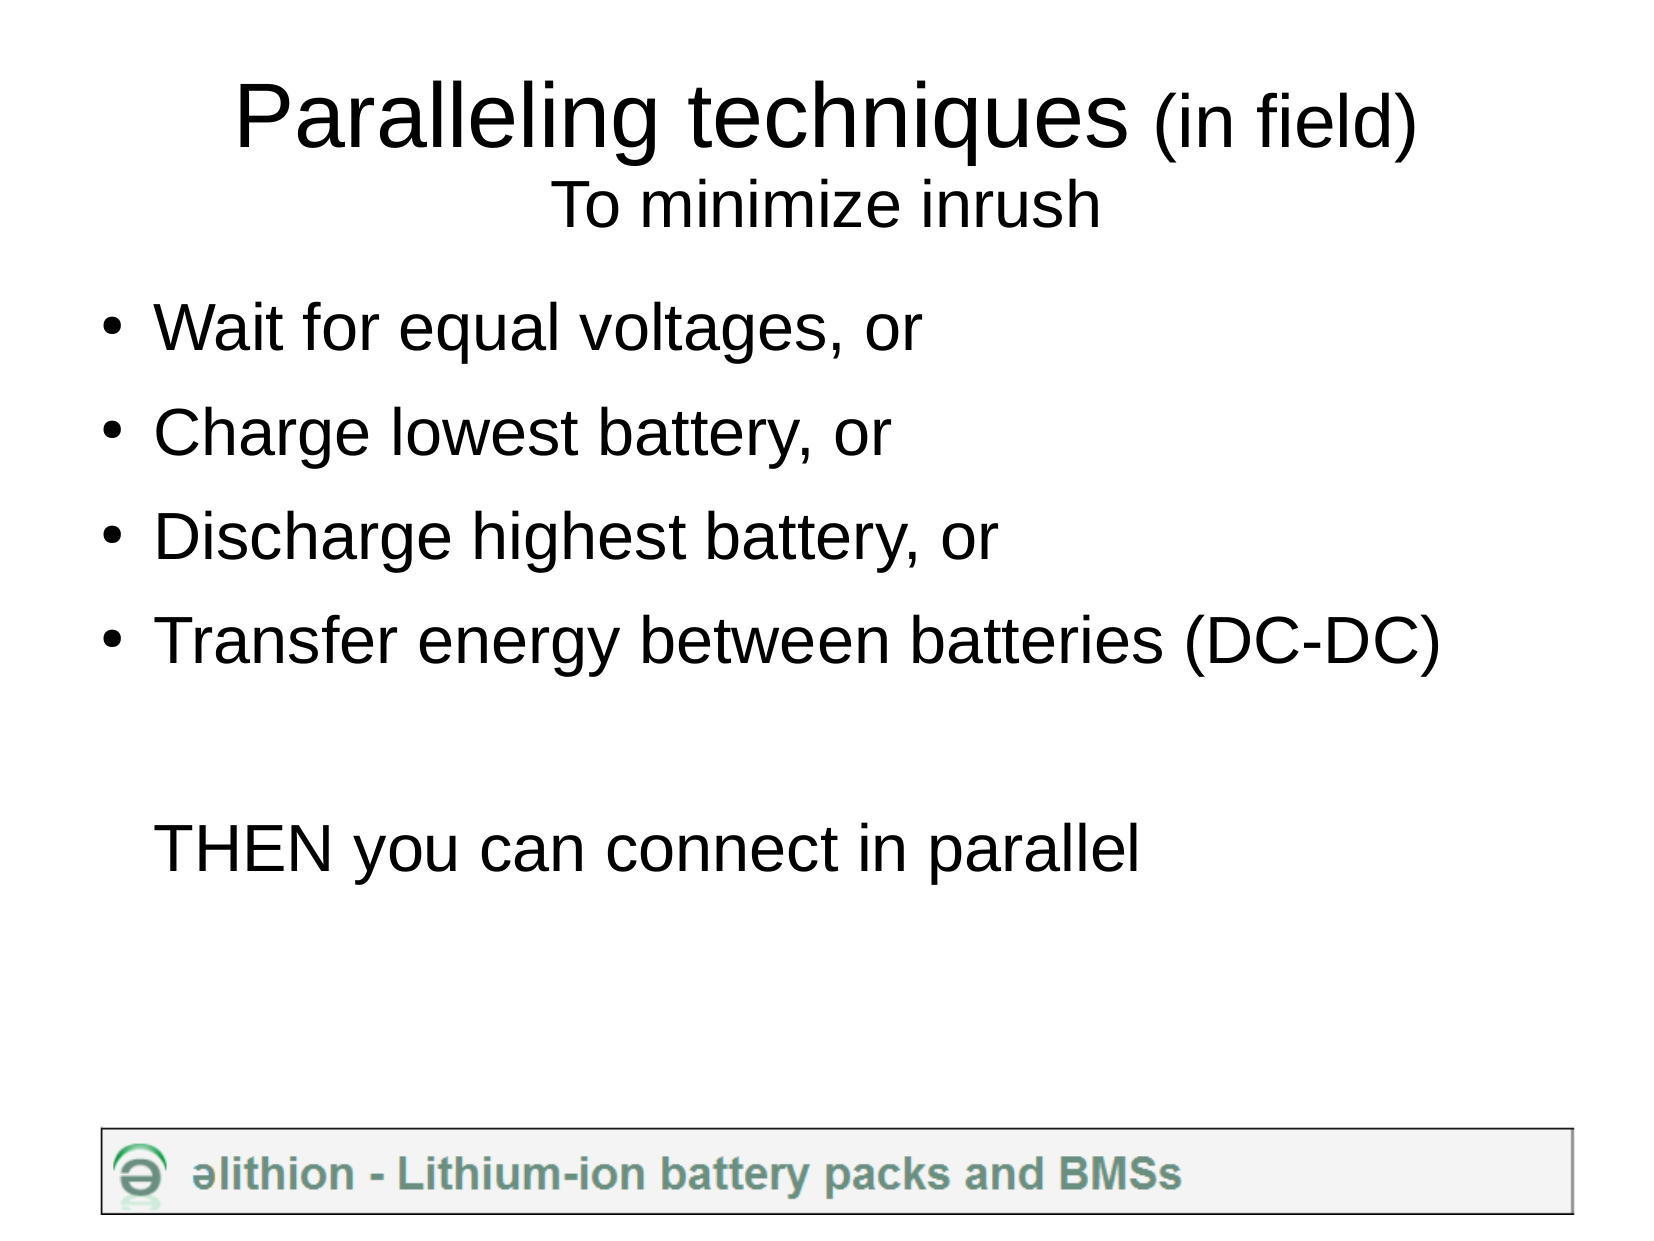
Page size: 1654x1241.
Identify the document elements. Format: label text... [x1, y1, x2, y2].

list Wait for equal voltages, or Charge lowest battery, or Discharge highest battery, or Transfer energy between batteries (DC-DC) THEN you can connect in parallel [82, 290, 1591, 1109]
picture [98, 1125, 1576, 1215]
title Paralleling techniques (in field) To minimize inrush [82, 64, 1571, 242]
